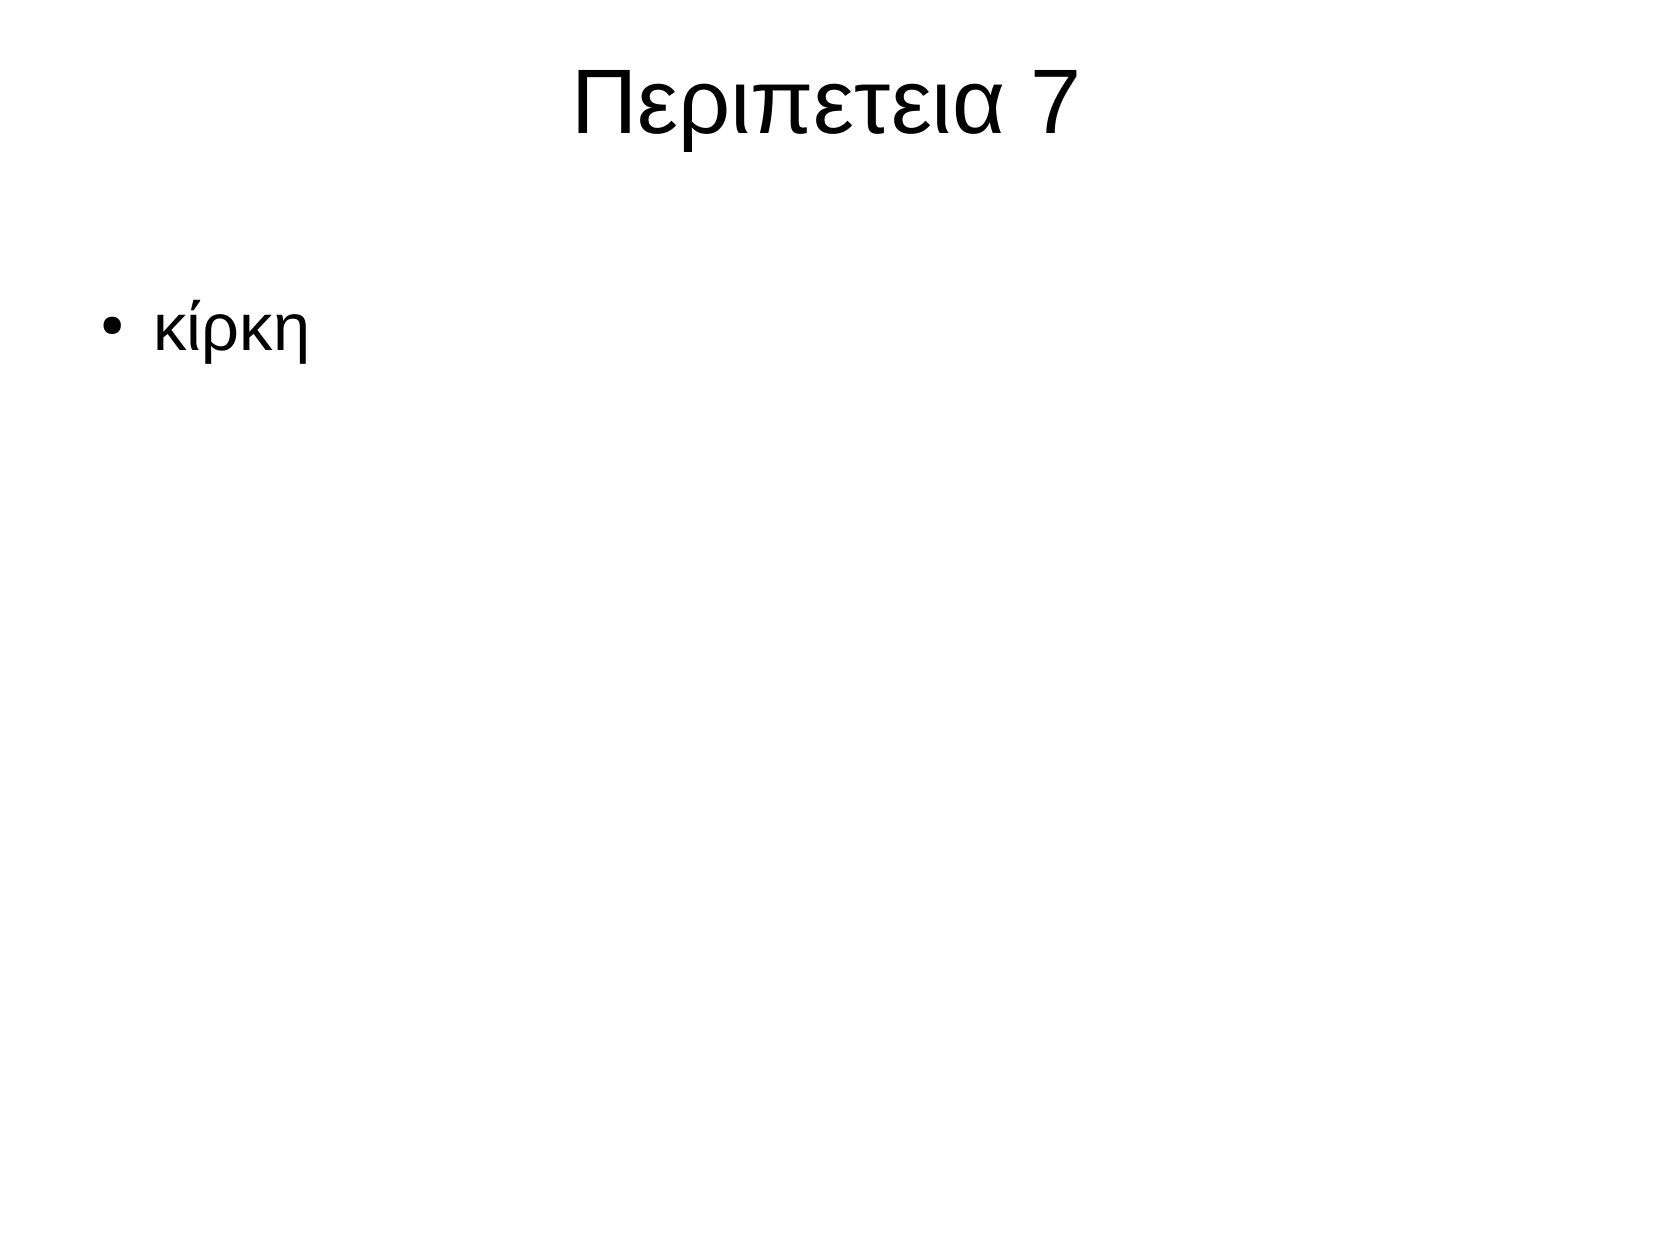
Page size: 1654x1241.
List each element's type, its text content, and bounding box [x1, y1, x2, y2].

list κίρκη [82, 290, 1538, 1010]
title Περιπετεια 7 [82, 49, 1571, 257]
